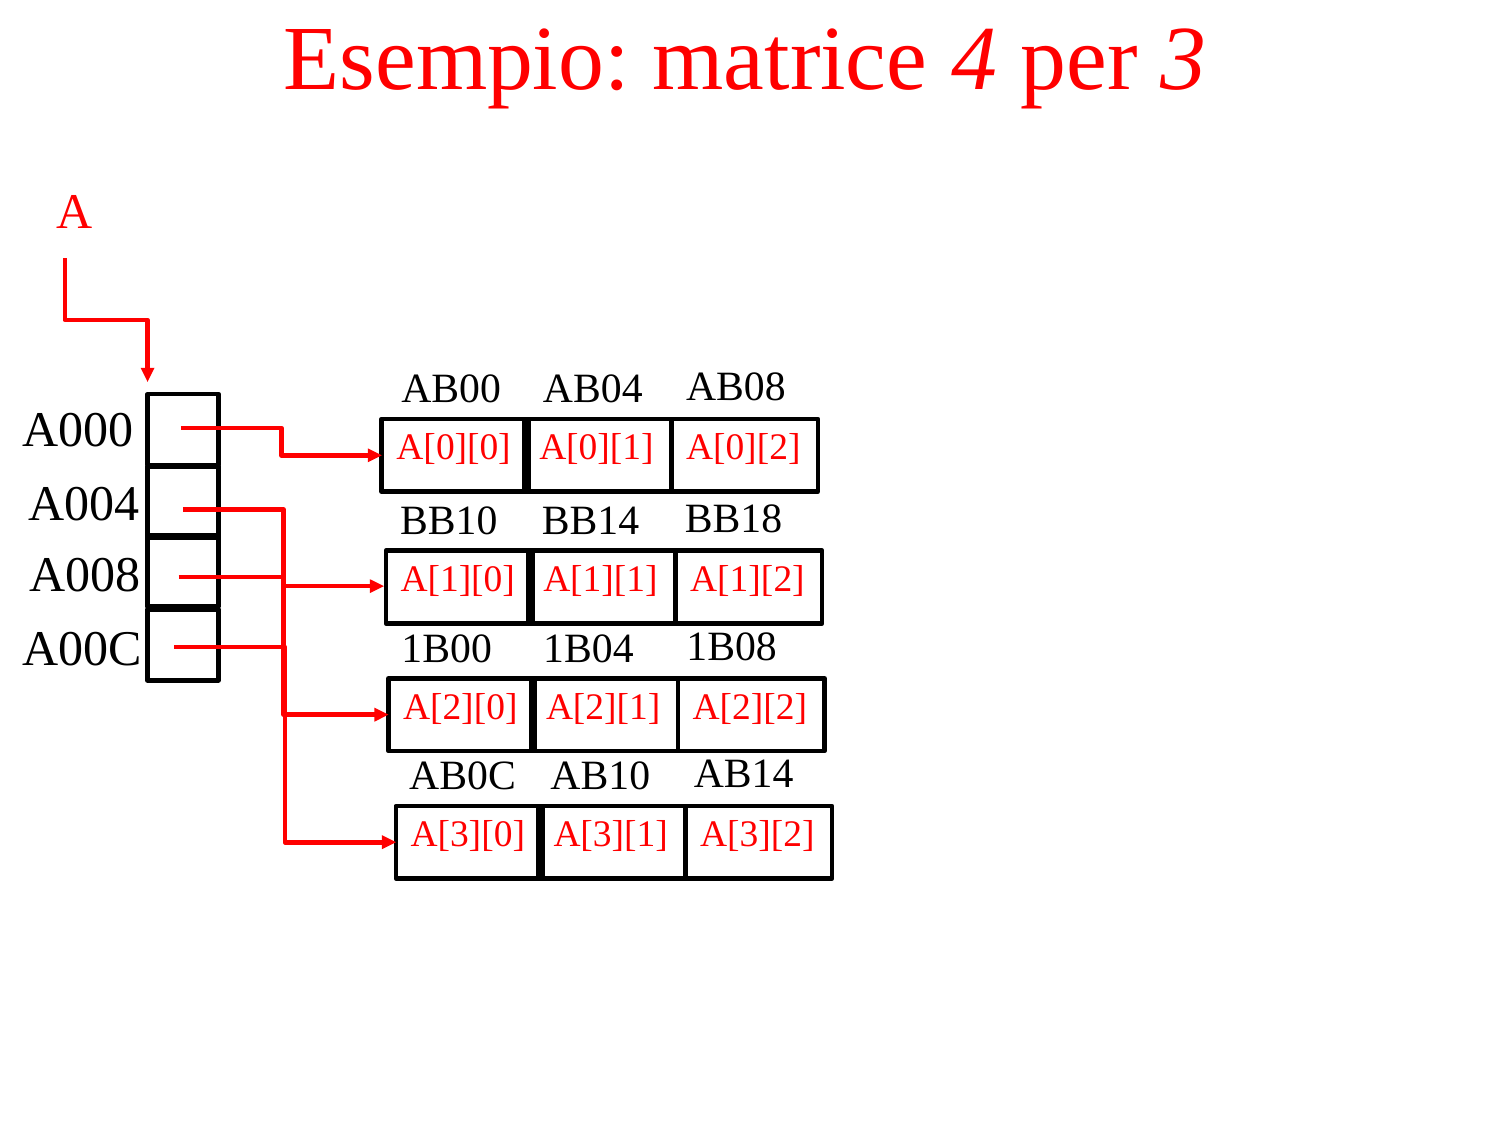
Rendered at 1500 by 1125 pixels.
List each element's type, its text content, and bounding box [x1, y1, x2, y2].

text_box A000 [7, 394, 149, 465]
text_box A[3][0] [395, 805, 538, 879]
text_box A00C [150, 613, 157, 678]
text_box A[1][1] [528, 550, 675, 624]
text_box BB10 [385, 490, 513, 552]
text_box A004 [13, 468, 155, 540]
text_box A[3][1] [538, 805, 685, 879]
text_box A[0][2] [671, 419, 818, 492]
text_box A[0][1] [524, 419, 671, 492]
text_box BB14 [527, 490, 655, 552]
text_box AB14 [678, 742, 809, 804]
text_box AB10 [535, 744, 666, 806]
text_box A[3][2] [685, 805, 833, 879]
text_box A[0][0] [381, 419, 524, 492]
text_box BB18 [670, 487, 798, 549]
text_box A[2][2] [677, 678, 825, 751]
text_box AB04 [528, 357, 658, 419]
text_box AB0C [394, 744, 531, 806]
text_box 1B08 [671, 615, 792, 677]
title Esempio: matrice 4 per 3 [107, 0, 1383, 188]
text_box A008 [14, 539, 156, 610]
text_box A[1][0] [385, 550, 528, 624]
text_box 1B00 [386, 617, 508, 679]
text_box AB00 [386, 357, 517, 419]
text_box A00C [7, 613, 157, 684]
text_box 1B04 [528, 617, 649, 679]
text_box A [41, 177, 108, 248]
text_box A[2][1] [531, 678, 677, 751]
text_box AB08 [671, 355, 801, 417]
text_box A[1][2] [675, 550, 822, 624]
text_box A[2][0] [388, 678, 531, 751]
